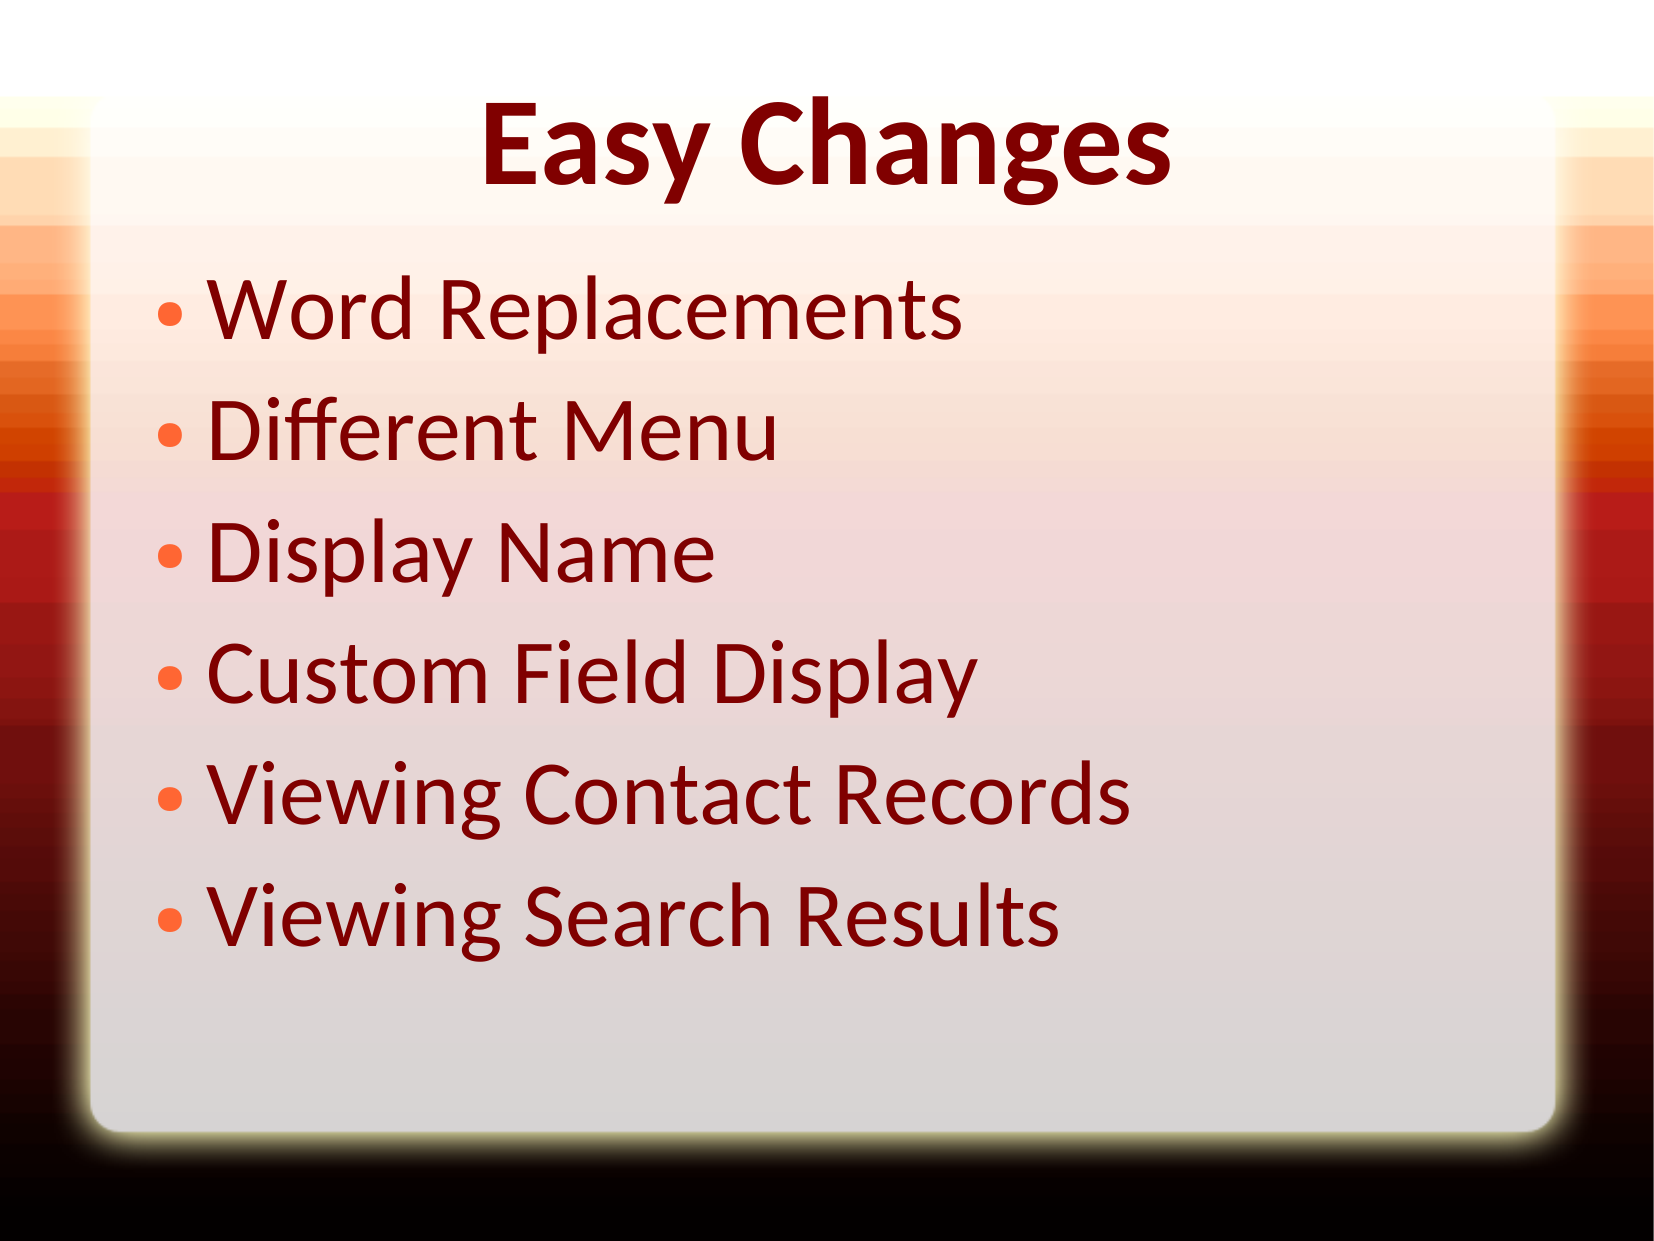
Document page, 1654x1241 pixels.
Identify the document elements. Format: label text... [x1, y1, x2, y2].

title Easy Changes [118, 49, 1536, 257]
picture [0, 0, 1654, 1241]
list Word Replacements Different Menu Display Name Custom Field Display Viewing Contact Records Viewing Search Results [118, 270, 1536, 1091]
